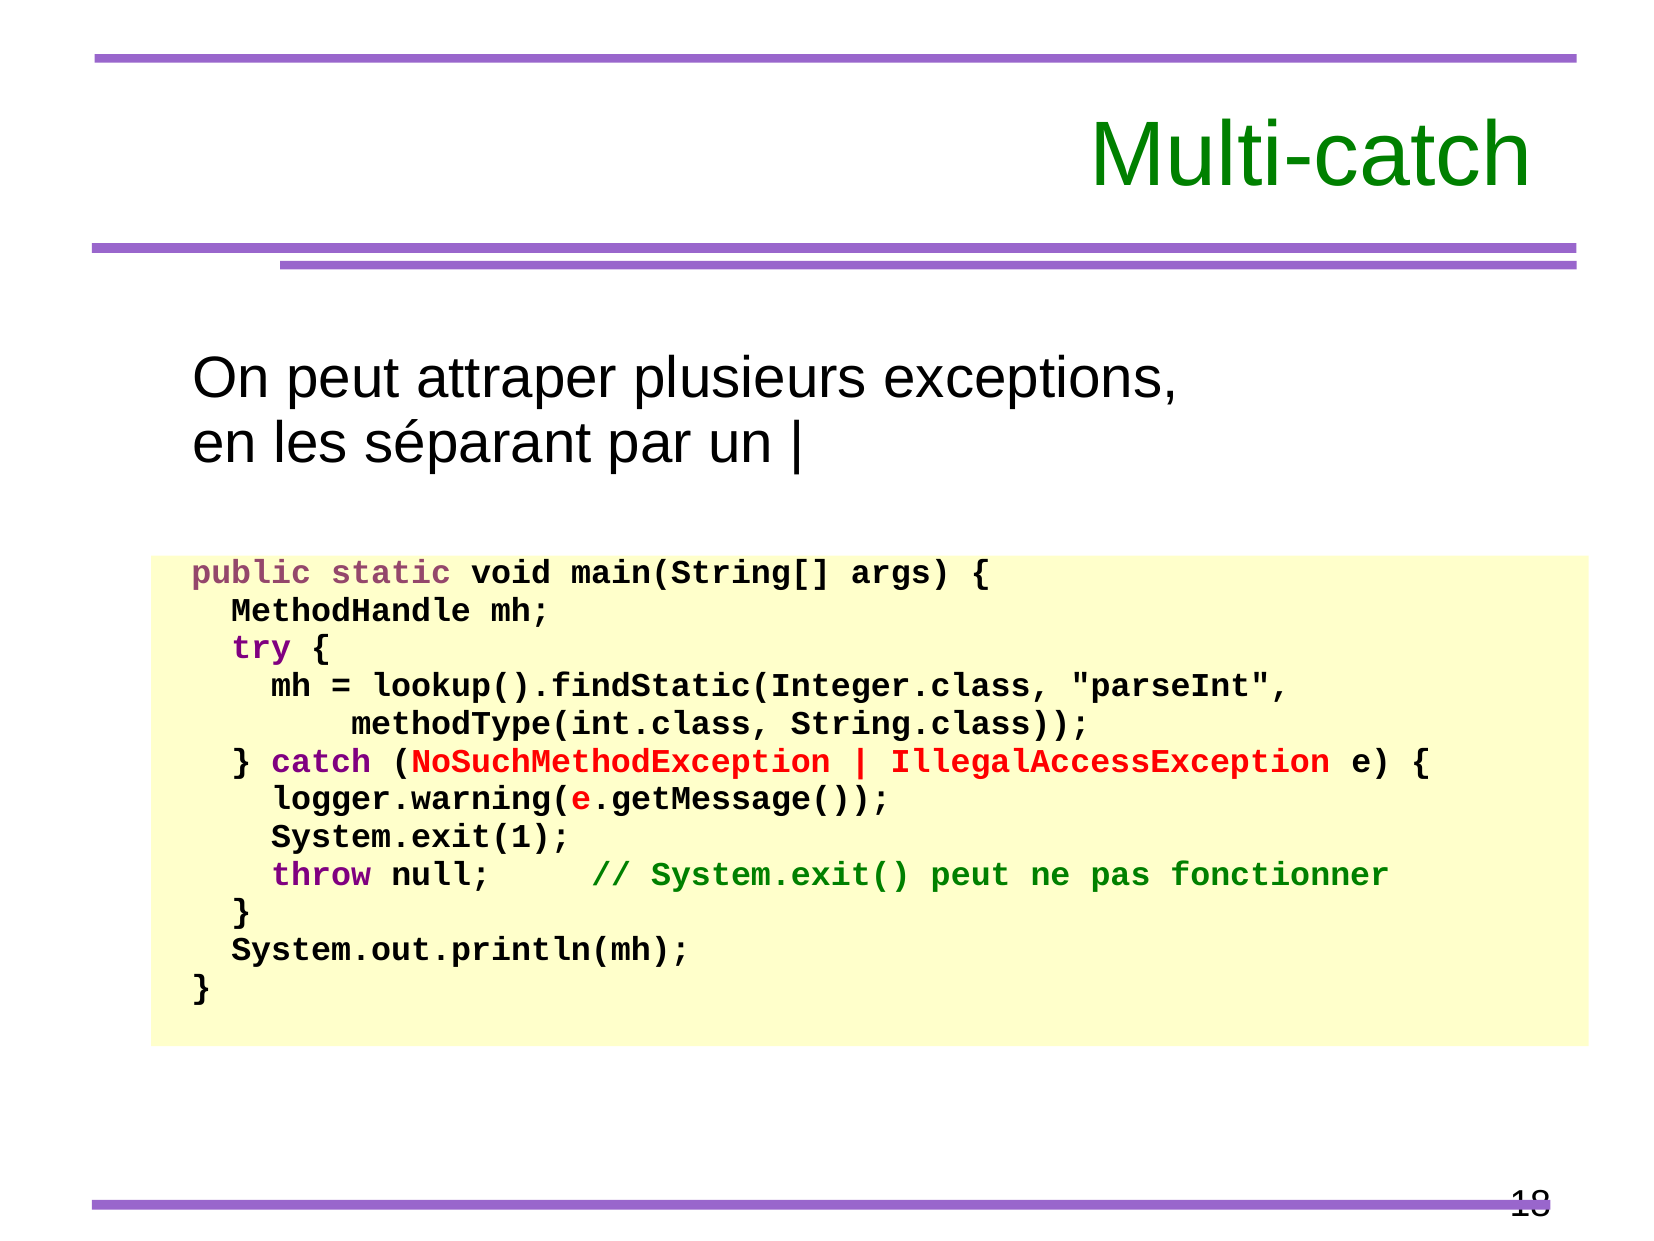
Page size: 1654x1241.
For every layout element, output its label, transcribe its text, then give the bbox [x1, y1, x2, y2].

title Multi-catch [121, 49, 1534, 257]
text_box public static void main(String[] args) { MethodHandle mh; try { mh = lookup().findStatic(Integer.class, "parseInt", methodType(int.class, String.class)); } catch (NoSuchMethodException | IllegalAccessException e) { logger.warning(e.getMessage()); System.exit(1); throw null; // System.exit() peut ne pas fonctionner } System.out.println(mh); } [151, 555, 1589, 1047]
list On peut attraper plusieurs exceptions, en les séparant par un | [121, 344, 1534, 475]
